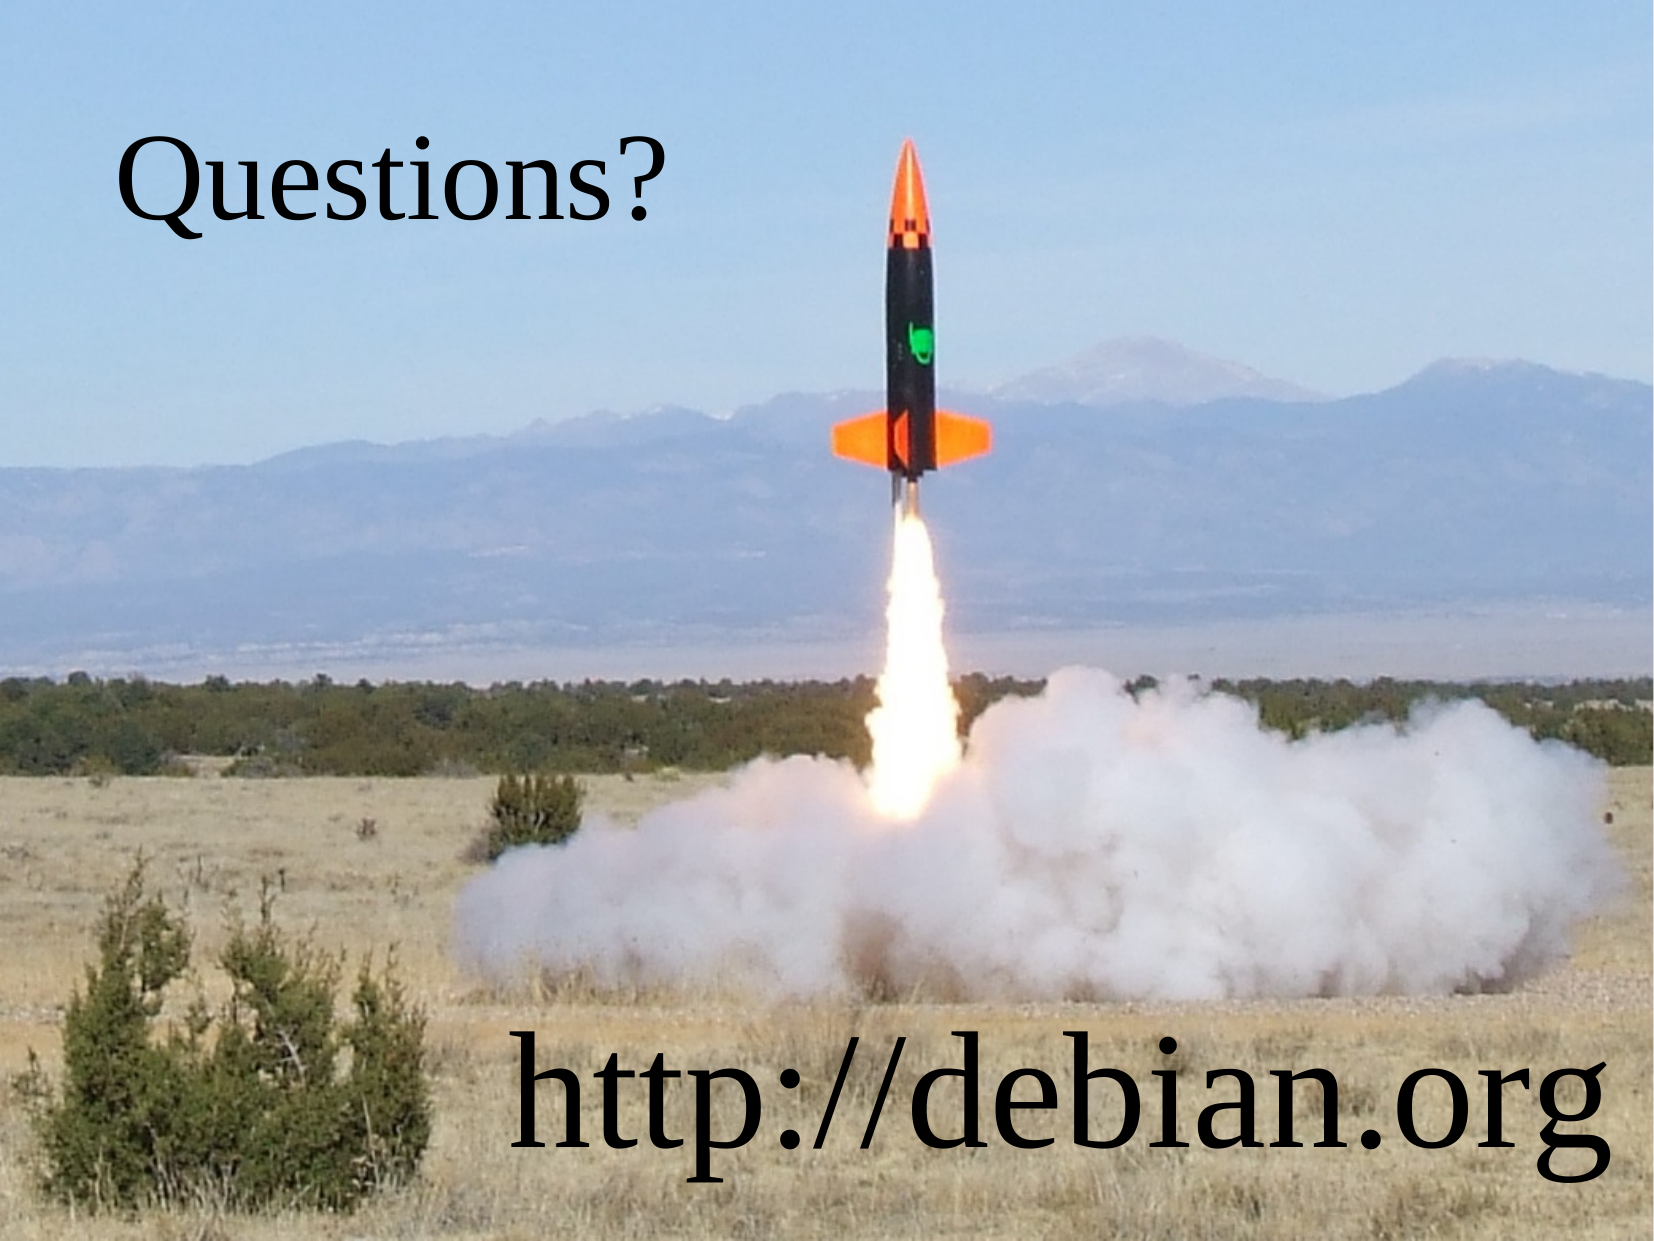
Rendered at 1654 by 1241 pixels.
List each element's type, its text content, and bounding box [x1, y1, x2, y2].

text_box http://debian.org [508, 999, 1614, 1185]
picture [0, 0, 1654, 1241]
text_box Questions? [114, 108, 671, 247]
